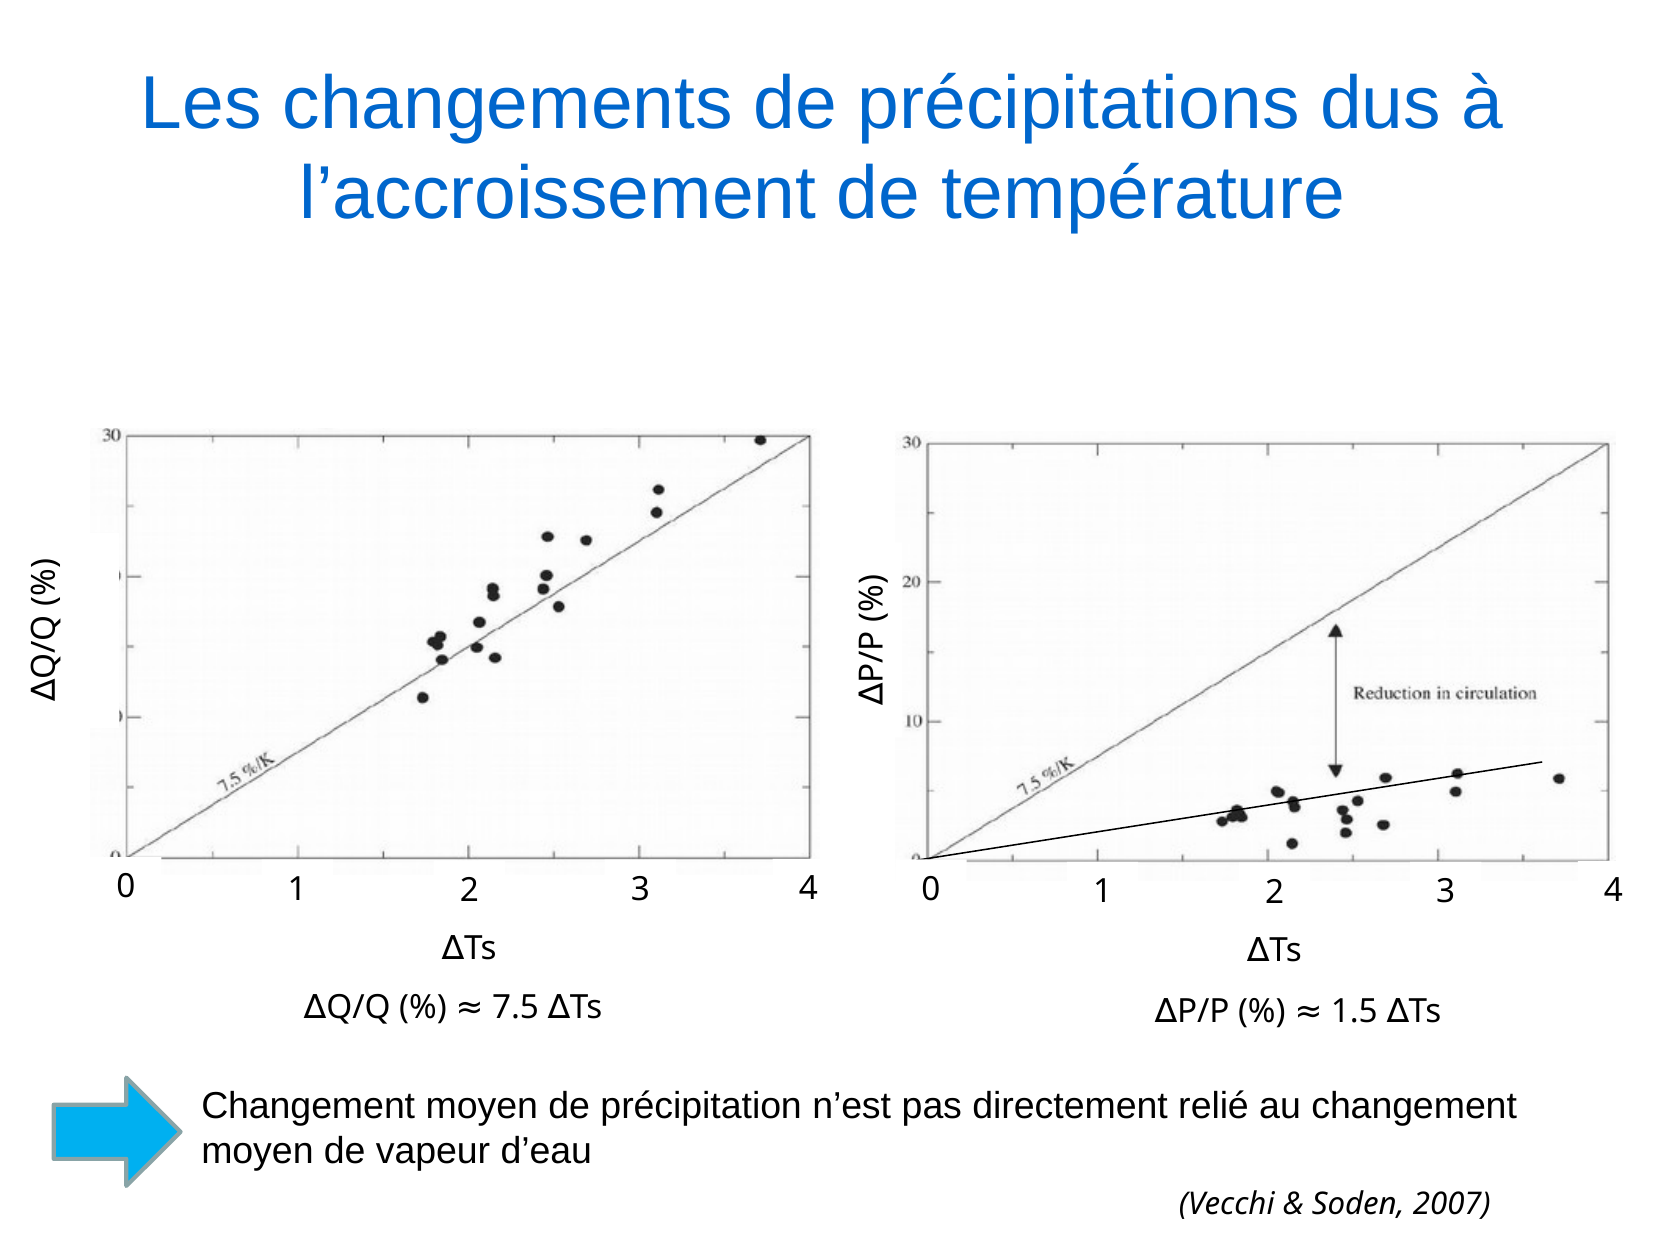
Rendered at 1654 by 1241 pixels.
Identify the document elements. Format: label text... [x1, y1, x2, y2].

text_box Changement moyen de précipitation n’est pas directement relié au changement moyen de vapeur d’eau [186, 1073, 1625, 1190]
text_box Les changements de précipitations dus à l’accroissement de température [94, 18, 1551, 269]
text_box ∆P/P (%) ≈ 1.5 ∆Ts [1044, 982, 1552, 1043]
text_box 4 [772, 858, 844, 920]
text_box ∆Q/Q (%) ≈ 7.5 ∆Ts [199, 978, 708, 1039]
text_box ∆Ts [1222, 920, 1327, 982]
text_box ∆Ts [417, 918, 522, 978]
text_box ∆Q/Q (%) [14, 532, 119, 728]
text_box 4 [1577, 861, 1650, 922]
text_box ∆P/P (%) [841, 542, 903, 738]
text_box [53, 1077, 181, 1186]
picture [90, 428, 820, 875]
picture [895, 431, 1616, 881]
text_box 0 [895, 859, 967, 920]
text_box 3 [1410, 861, 1482, 923]
text_box 3 [604, 859, 677, 921]
text_box 1 [261, 859, 333, 921]
text_box 2 [1238, 862, 1311, 920]
text_box 2 [433, 860, 505, 918]
text_box 1 [1066, 861, 1139, 923]
text_box 0 [90, 857, 162, 918]
text_box (Vecchi & Soden, 2007) [1178, 1165, 1625, 1221]
